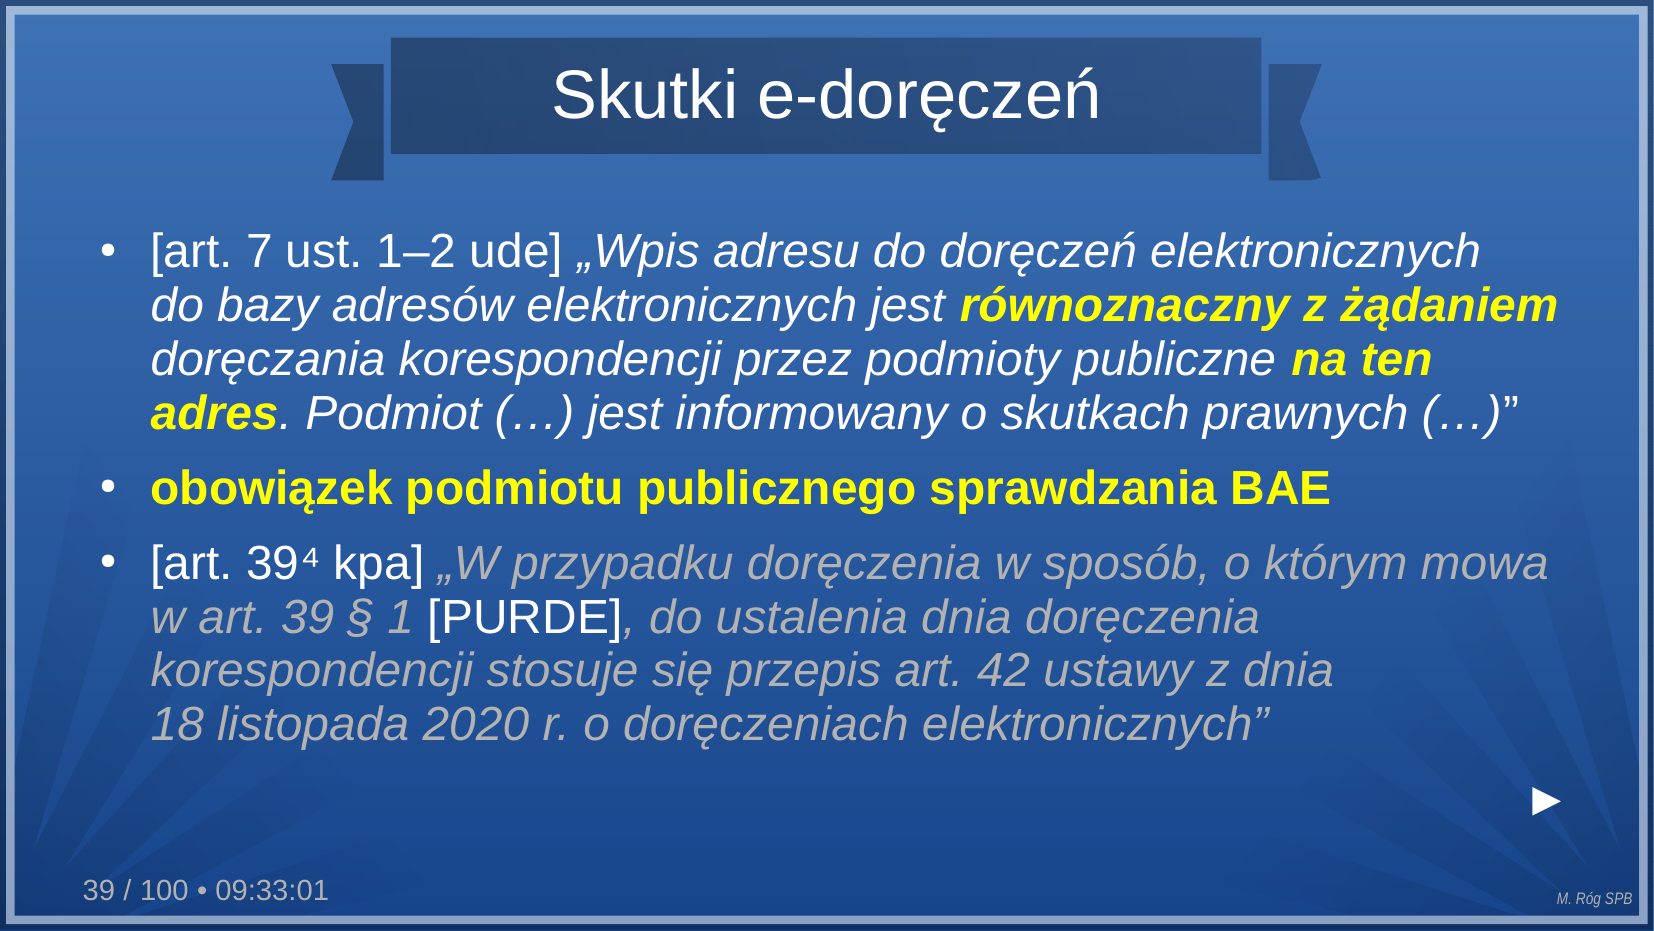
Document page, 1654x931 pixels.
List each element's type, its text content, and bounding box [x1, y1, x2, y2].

list [art. 7 ust. 1–2 ude] „Wpis adresu do doręczeń elektronicznych do bazy adresów elektronicznych jest równoznaczny z żądaniem doręczania korespondencji przez podmioty publiczne na ten adres. Podmiot (…) jest informowany o skutkach prawnych (…)” obowiązek podmiotu publicznego sprawdzania BAE [art. 39⁴ kpa] „W przypadku doręczenia w sposób, o którym mowa w art. 39 § 1 [PURDE], do ustalenia dnia doręczenia korespondencji stosuje się przepis art. 42 ustawy z dnia 18 listopada 2020 r. o doręczeniach elektronicznych” ► [82, 224, 1571, 848]
title Skutki e-doręczeń [389, 35, 1264, 154]
